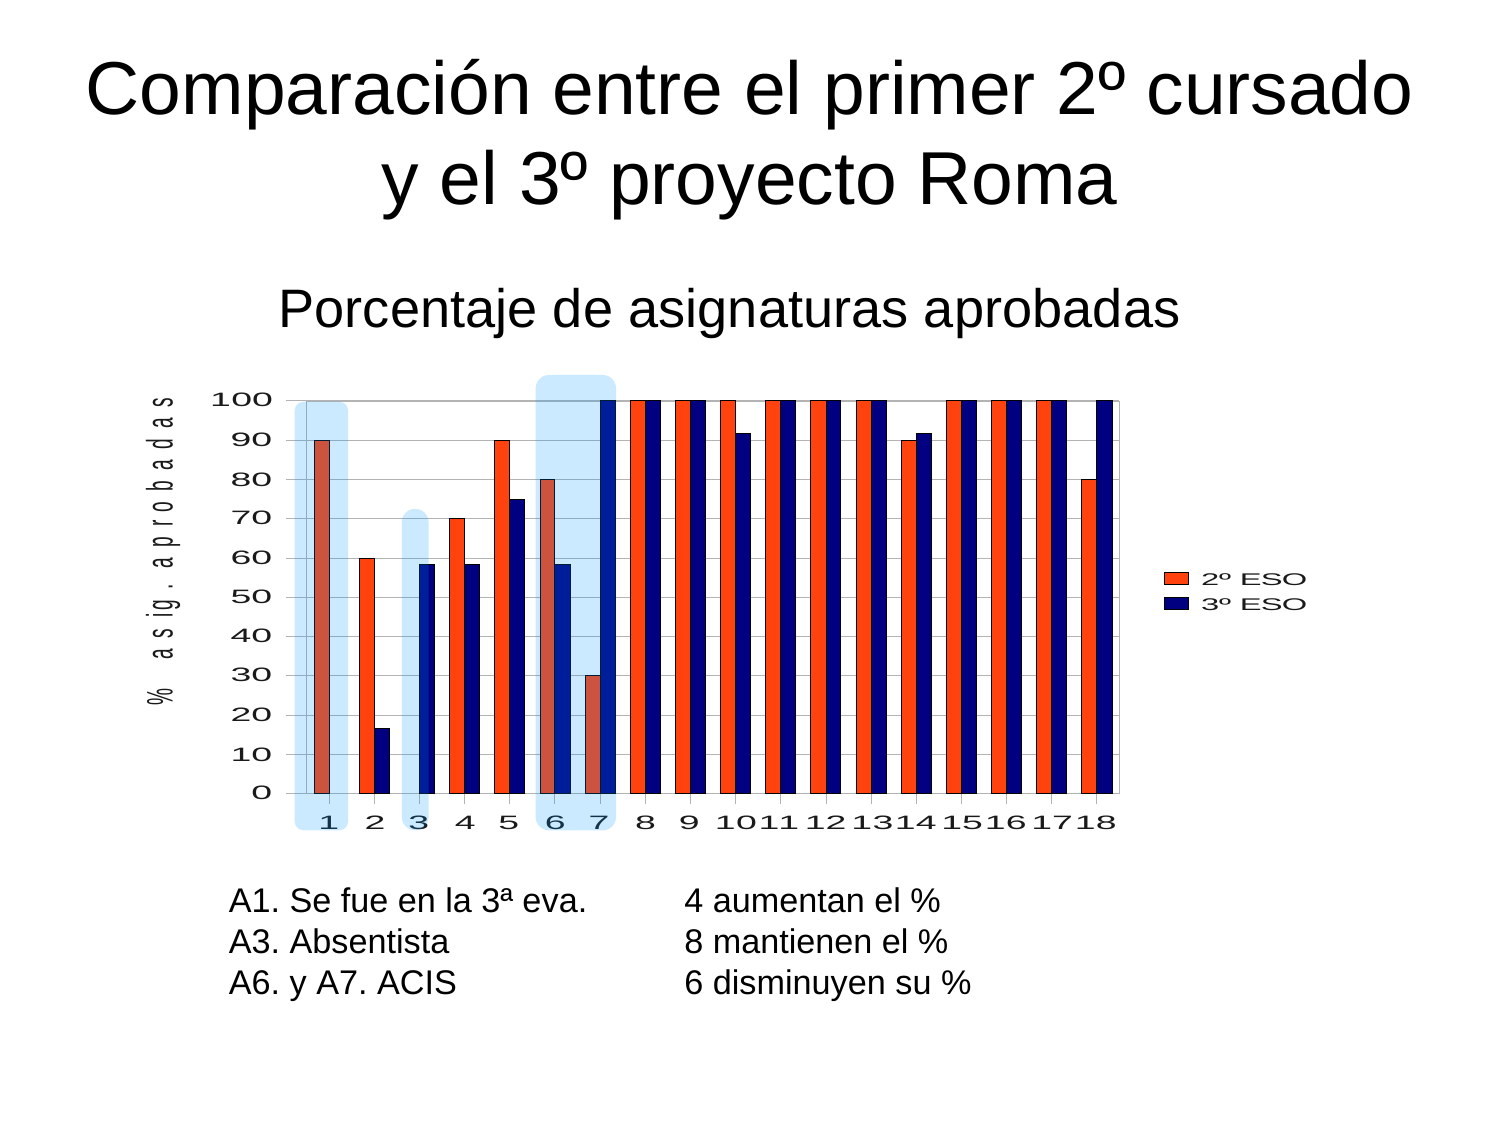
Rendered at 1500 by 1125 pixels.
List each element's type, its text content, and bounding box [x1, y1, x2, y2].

text_box A1. Se fue en la 3ª eva. A3. Absentista A6. y A7. ACIS [214, 830, 643, 1092]
picture [107, 428, 298, 858]
picture [344, 428, 543, 830]
text_box Porcentaje de asignaturas aprobadas [0, 265, 1500, 428]
text_box [401, 508, 429, 831]
text_box [294, 401, 349, 831]
picture [609, 428, 1420, 858]
text_box [535, 374, 617, 831]
text_box Comparación entre el primer 2º cursado y el 3º proyecto Roma [53, 32, 1447, 227]
text_box 4 aumentan el % 8 mantienen el % 6 disminuyen su % [669, 830, 1099, 1051]
